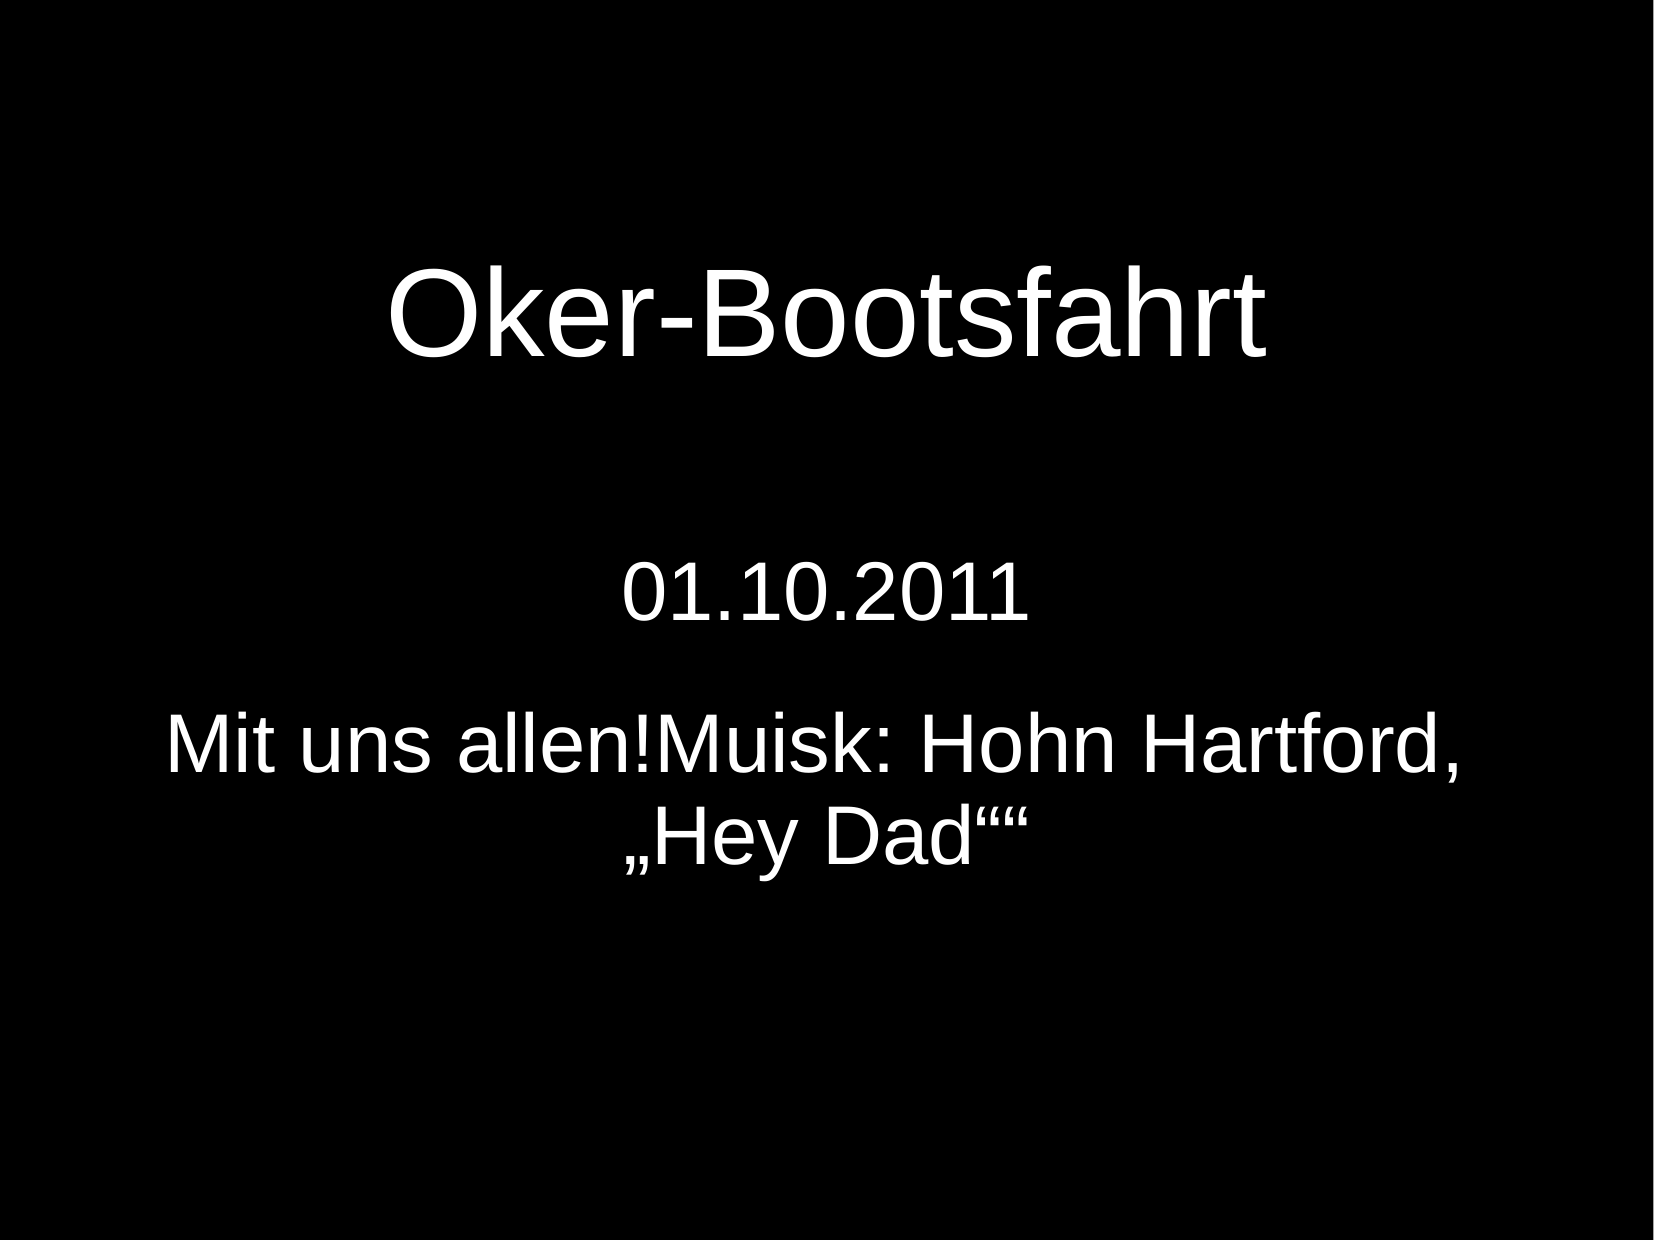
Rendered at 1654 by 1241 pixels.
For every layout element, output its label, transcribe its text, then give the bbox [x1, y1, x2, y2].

text_box Oker-Bootsfahrt [0, 236, 1654, 391]
text_box 01.10.2011 [0, 537, 1654, 646]
text_box Mit uns allen!Muisk: Hohn Hartford, „Hey Dad““ [0, 689, 1654, 984]
